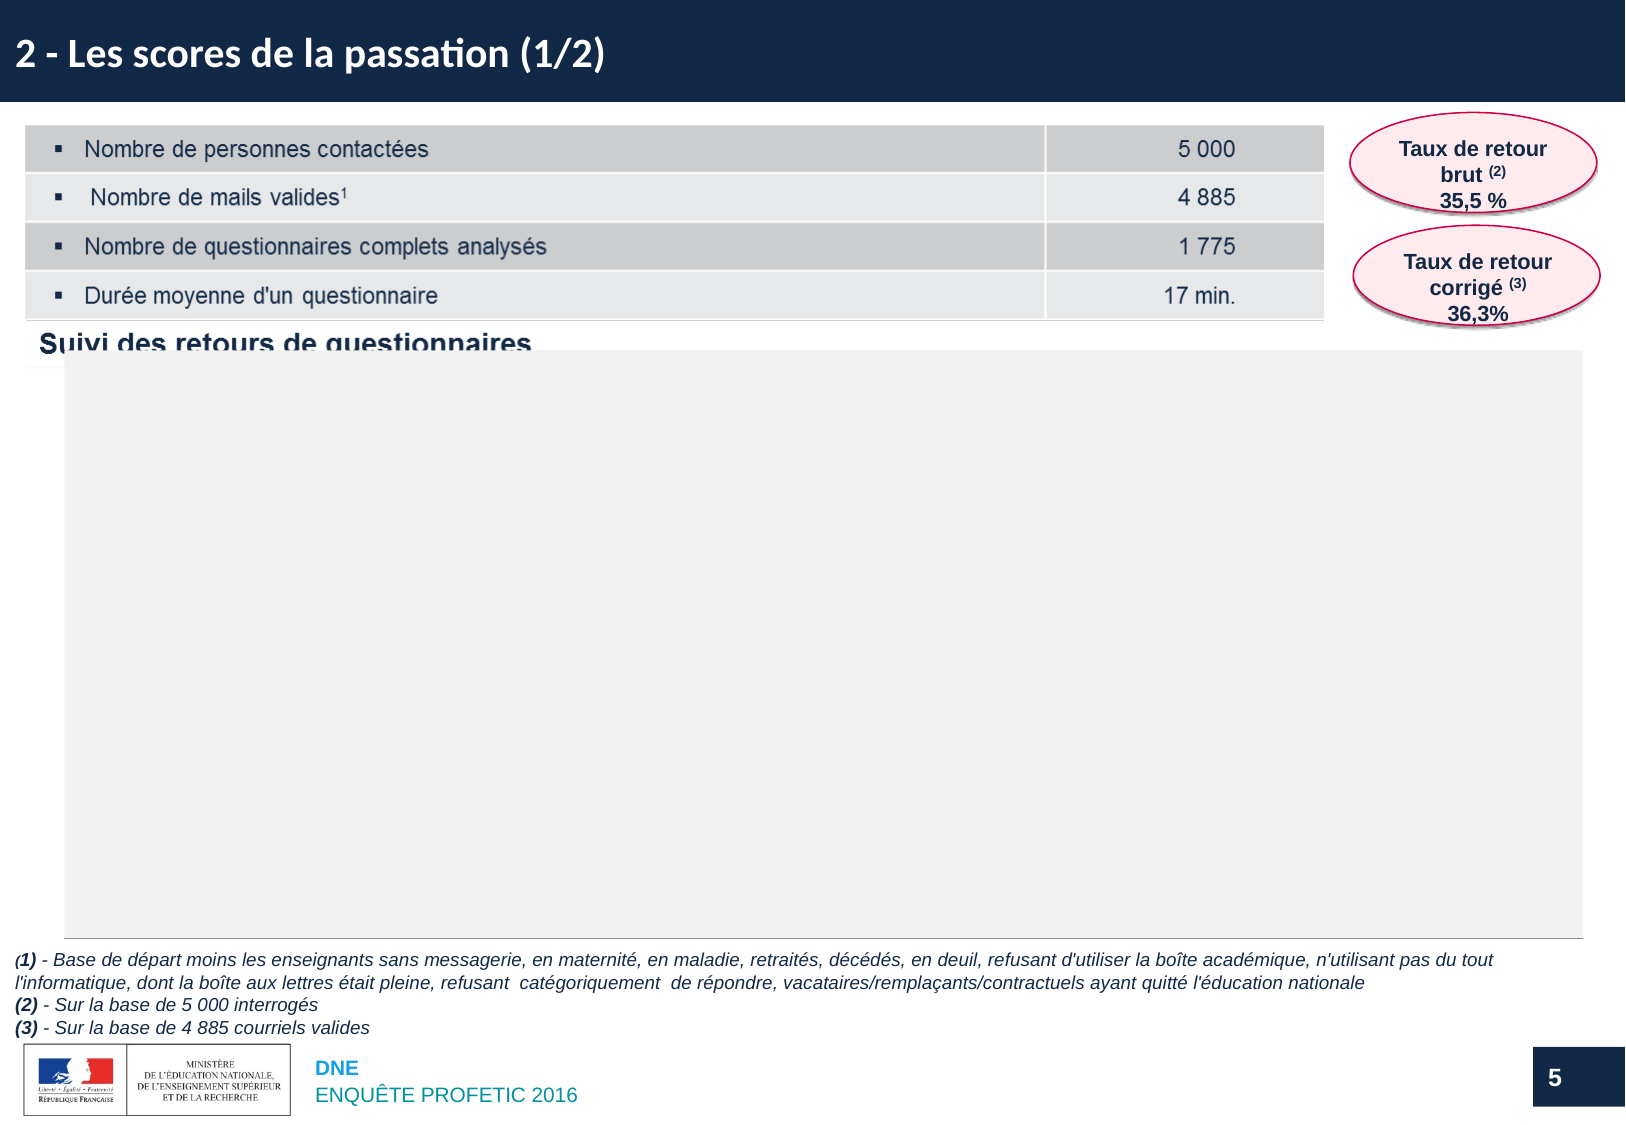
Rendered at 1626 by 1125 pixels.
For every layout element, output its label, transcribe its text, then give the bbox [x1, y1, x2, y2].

title 2 - Les scores de la passation (1/2) [0, 0, 1625, 102]
chart [32, 338, 1615, 940]
text_box Taux de retour corrigé (3) 36,3% [1353, 225, 1601, 326]
text_box (1) - Base de départ moins les enseignants sans messagerie, en maternité, en maladie, retraités, décédés, en deuil, refusant d'utiliser la boîte académique, n'utilisant pas du tout l'informatique, dont la boîte aux lettres était pleine, refusant catégoriquement de répondre, vacataires/remplaçants/contractuels ayant quitté l'éducation nationale (2) - Sur la base de 5 000 interrogés (3) - Sur la base de 4 885 courriels valides [0, 940, 1625, 1047]
text_box Taux de retour brut (2) 35,5 % [1350, 112, 1597, 213]
text_box 5 [1533, 1047, 1625, 1107]
picture [22, 125, 1325, 380]
